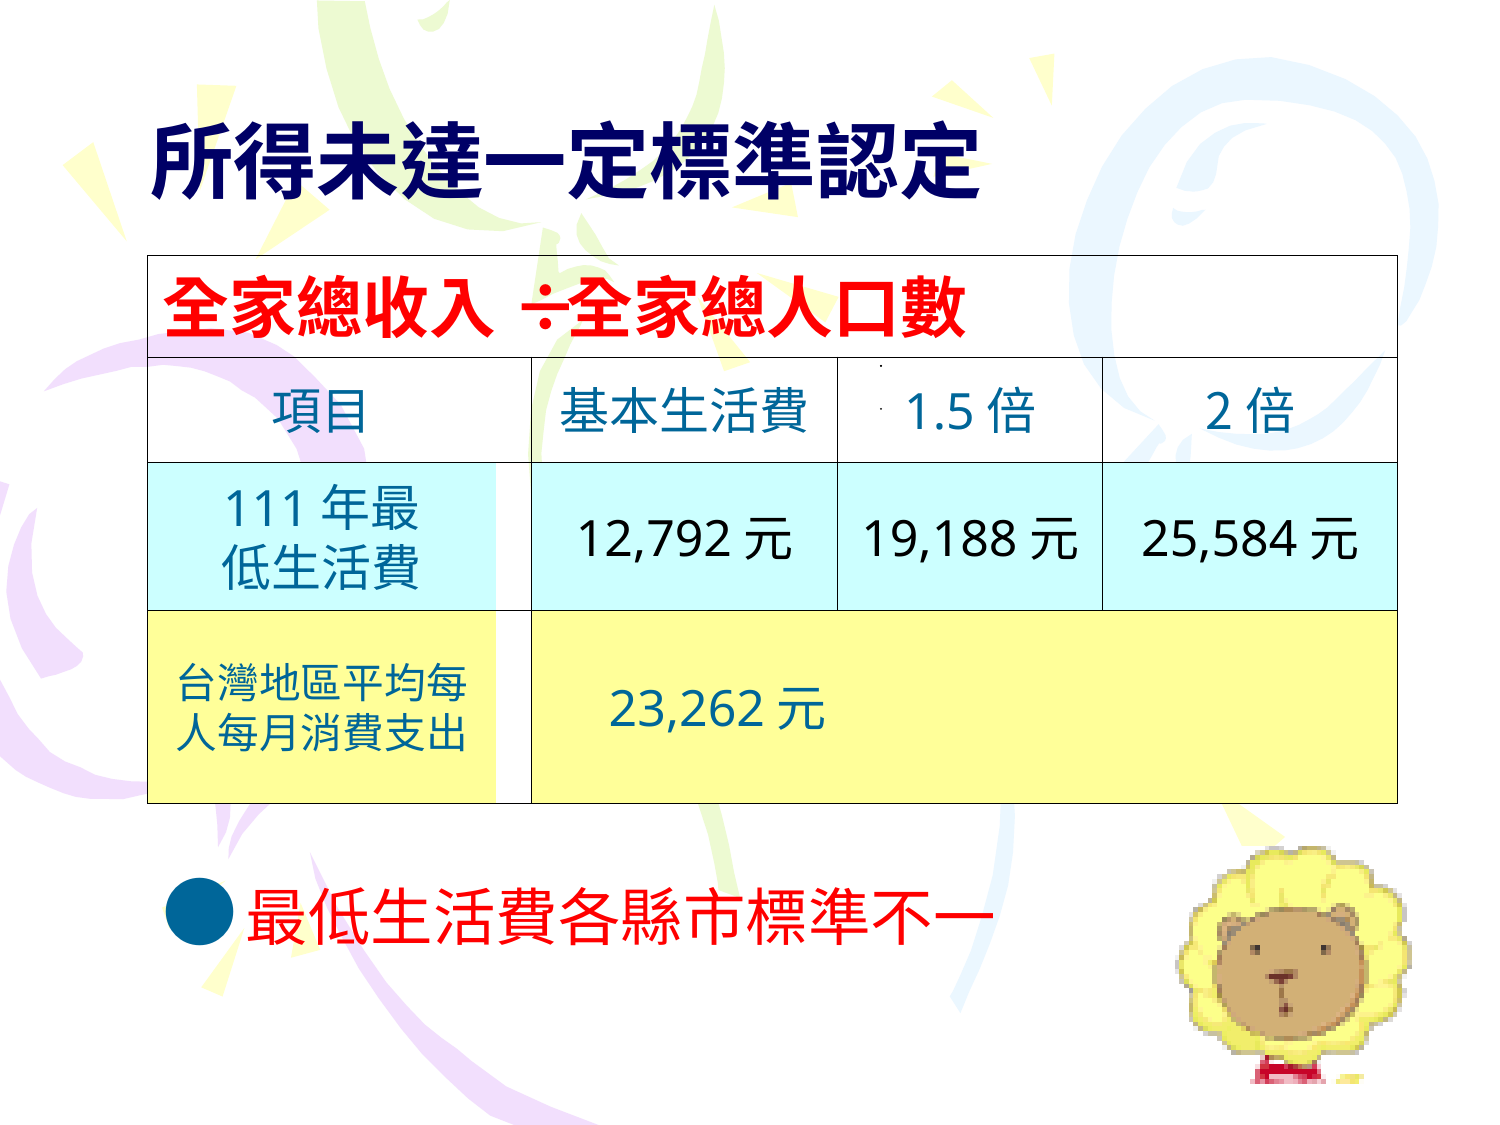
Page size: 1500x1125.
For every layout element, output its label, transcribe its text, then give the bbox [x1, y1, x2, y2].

table_cell [496, 611, 531, 803]
text_box 所得未達一定標準認定 [135, 101, 1093, 370]
table_cell 1.5倍 [838, 358, 1102, 462]
table_cell 項目 [148, 370, 496, 462]
picture [1175, 846, 1412, 1084]
table_cell 19,188元 [838, 463, 1102, 610]
table_header 全家總收入÷全家總人口數 [1093, 256, 1397, 357]
table_cell 基本生活費 [532, 370, 837, 462]
table_cell [496, 463, 531, 610]
table_cell 12,792元 [532, 463, 837, 610]
table_cell 23,262元 [532, 611, 1397, 803]
table_cell 2倍 [1103, 358, 1397, 462]
text_box ●最低生活費各縣市標準不一 [147, 857, 1117, 964]
table_cell 111年最 低生活費 [148, 463, 496, 610]
table_cell [496, 370, 531, 462]
table_cell 台灣地區平均每 人每月消費支出 [148, 611, 496, 803]
table_cell 25,584元 [1103, 463, 1397, 610]
